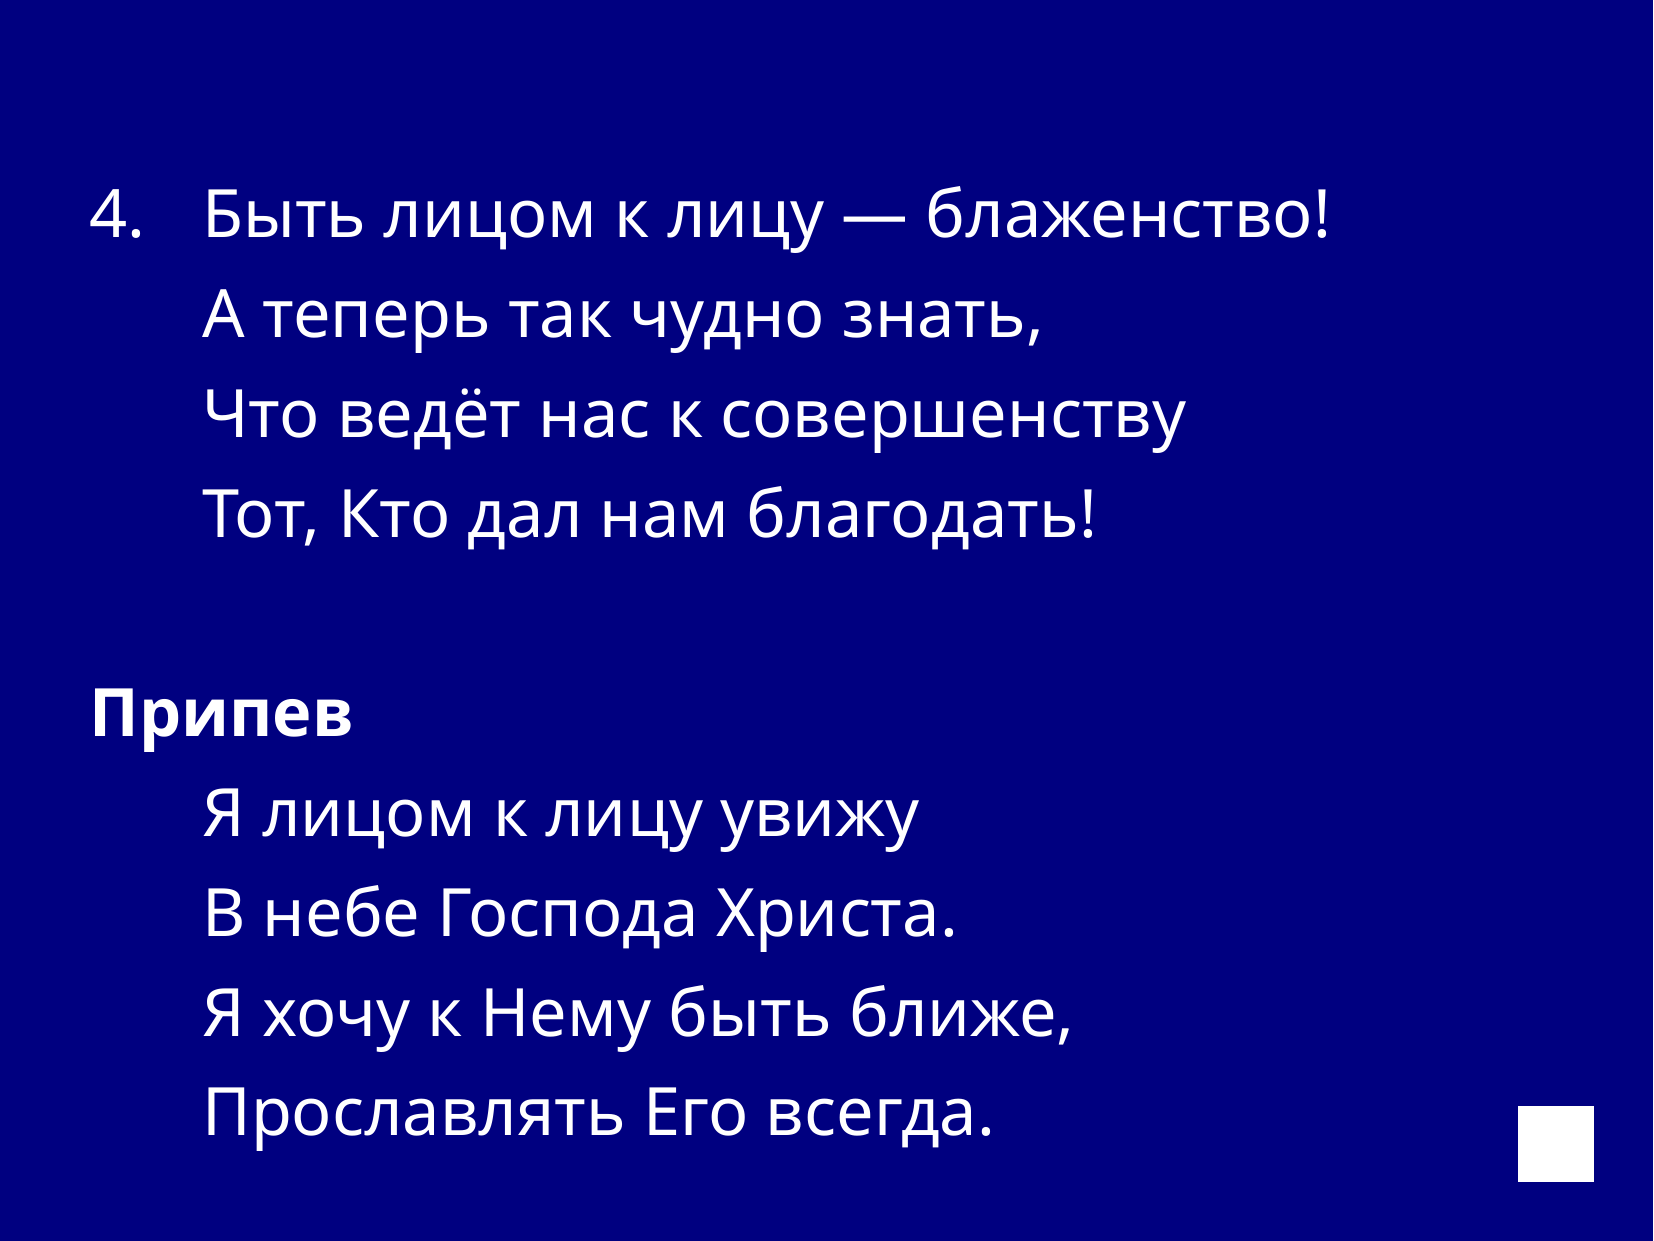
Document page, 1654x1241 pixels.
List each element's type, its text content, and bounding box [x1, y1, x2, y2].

text_box [1518, 1106, 1594, 1182]
text_box 4. Быть лицом к лицу — блаженство! А теперь так чудно знать, Что ведёт нас к совершенству Тот, Кто дал нам благодать! Припев Я лицом к лицу увижу В небе Господа Христа. Я хочу к Нему быть ближе, Прославлять Его всегда. [75, 150, 1576, 1163]
